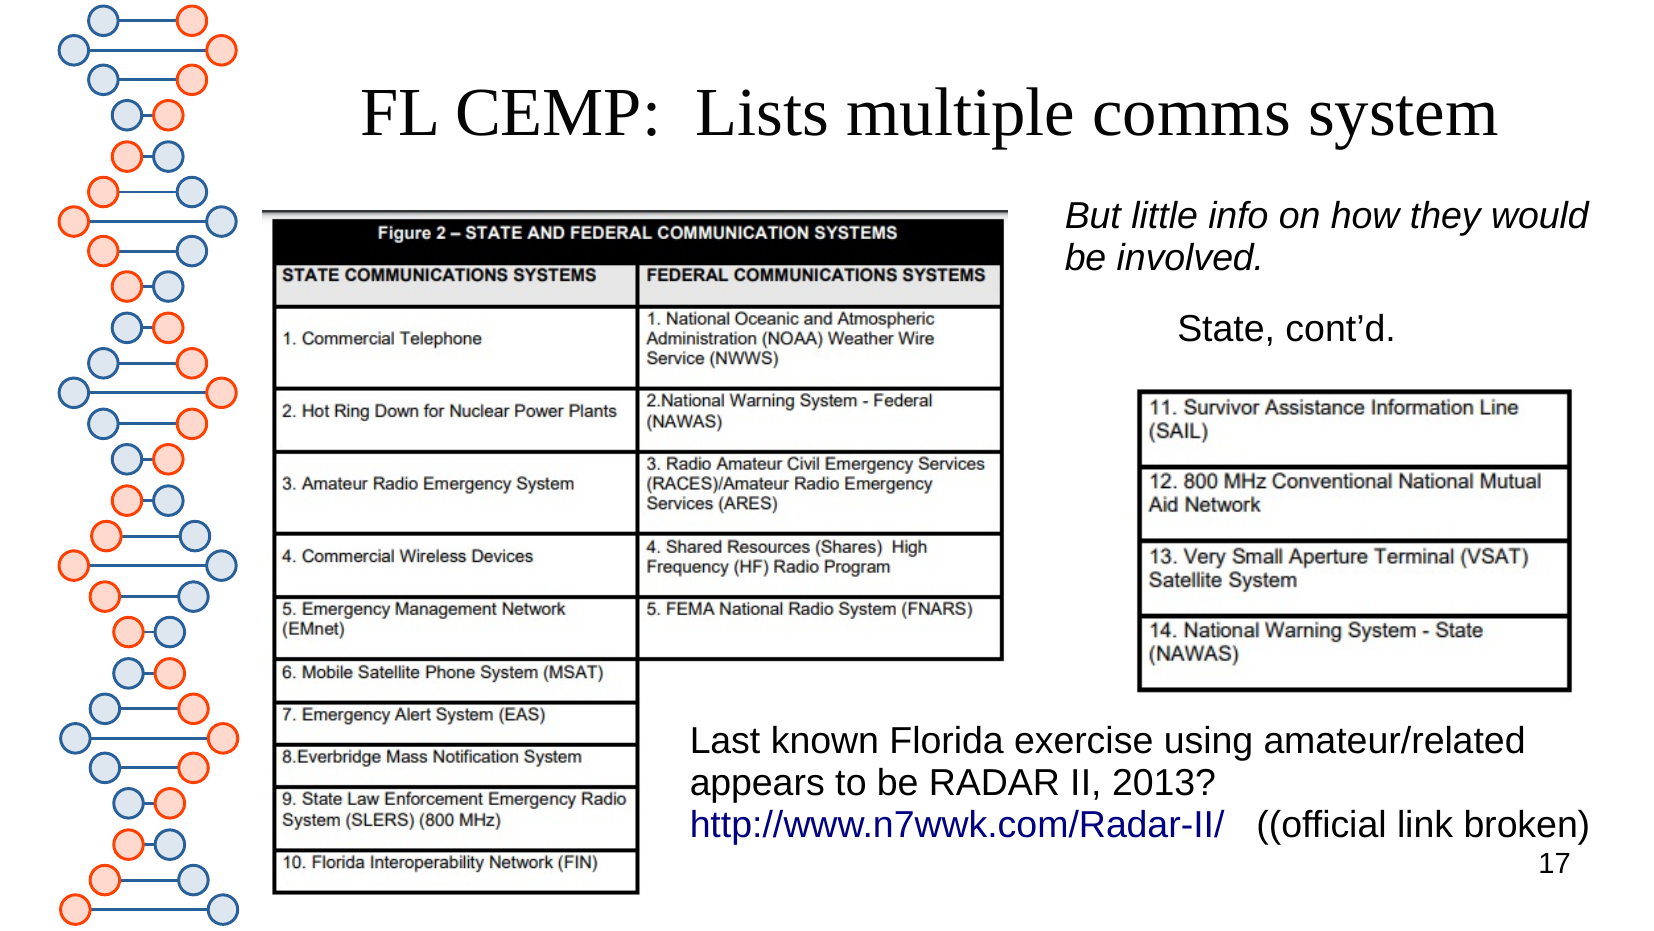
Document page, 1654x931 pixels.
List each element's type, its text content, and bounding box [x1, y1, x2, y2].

text_box State, cont’d. [1162, 300, 1538, 357]
picture [262, 210, 1008, 901]
title FL CEMP: Lists multiple comms system [265, 35, 1595, 189]
text_box Last known Florida exercise using amateur/related appears to be RADAR II, 2013? http://www.n7wwk.com/Radar-II/ ((official link broken) [675, 712, 1613, 854]
picture [1125, 374, 1583, 705]
text_box But little info on how they would be involved. [1050, 187, 1613, 287]
